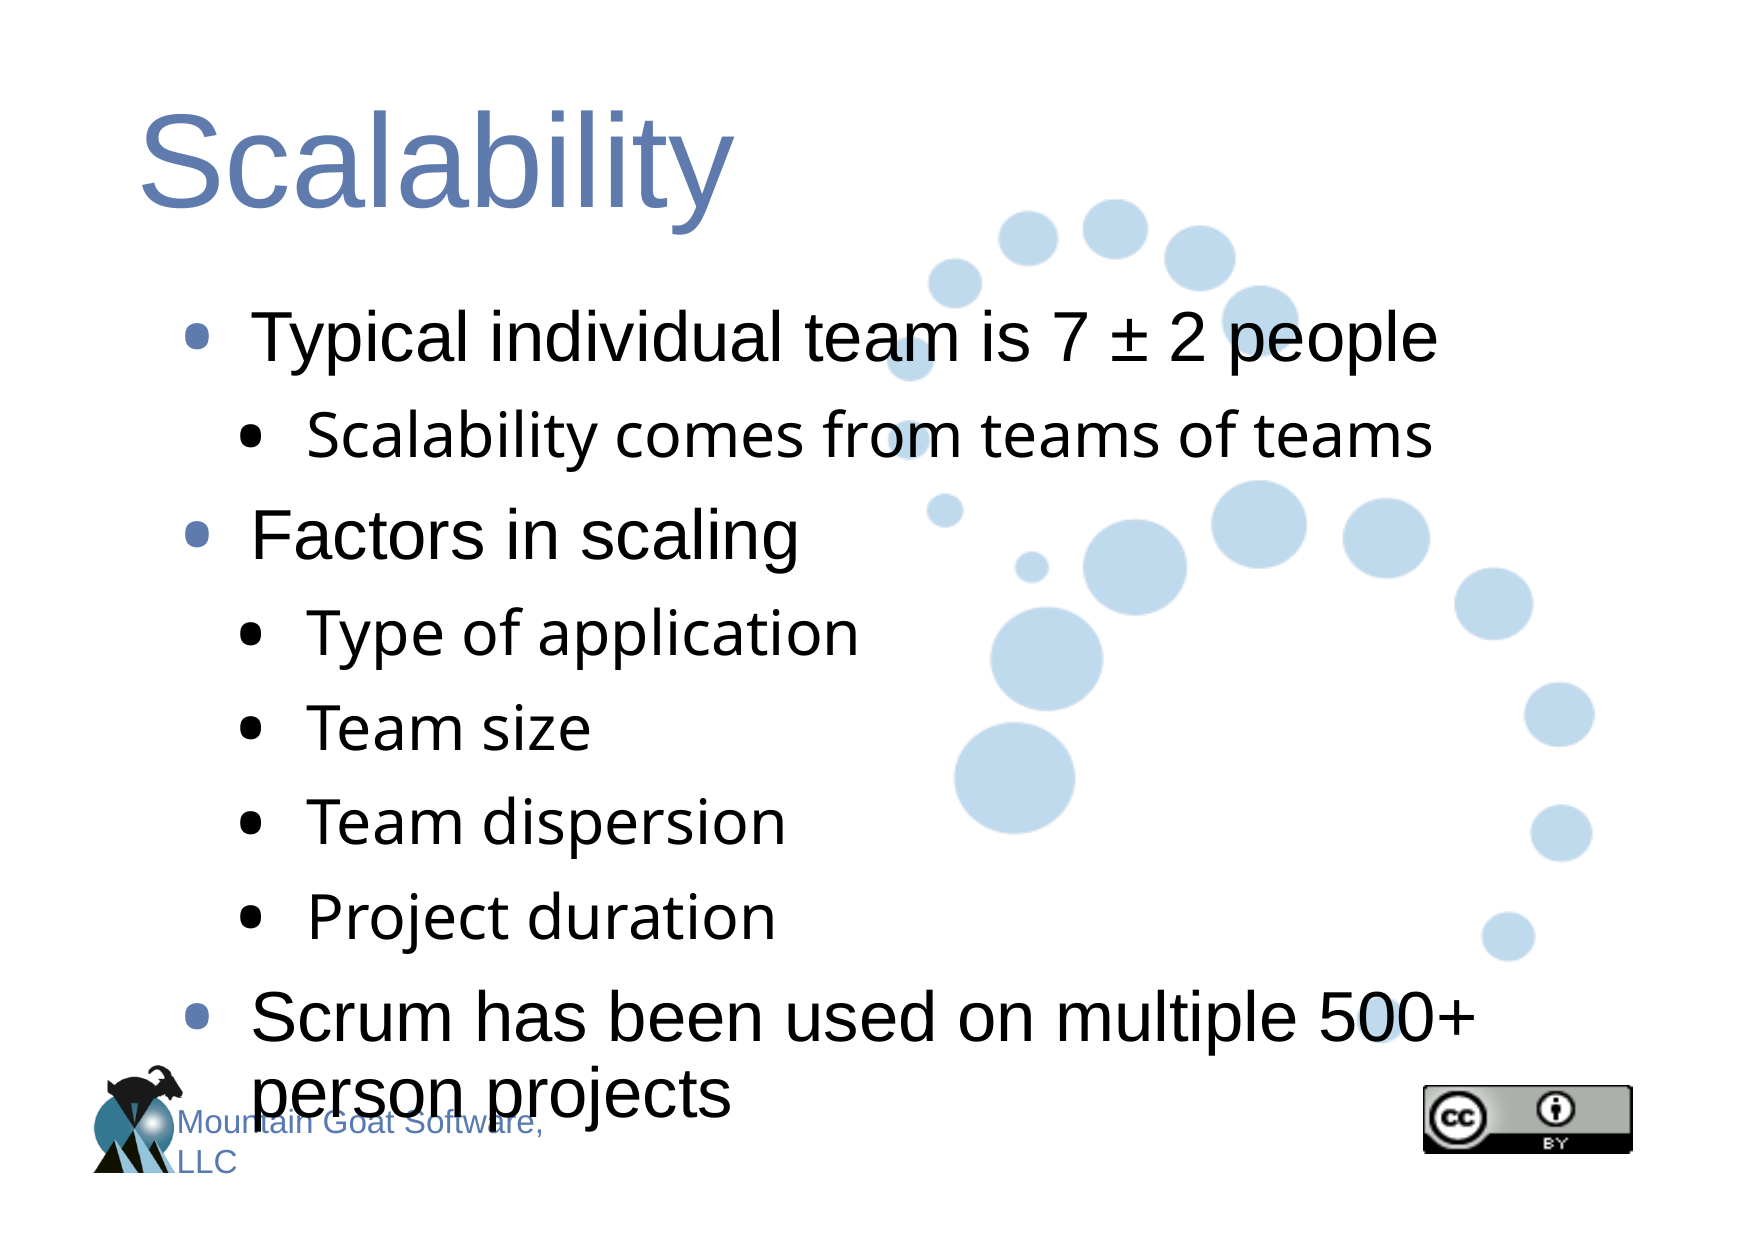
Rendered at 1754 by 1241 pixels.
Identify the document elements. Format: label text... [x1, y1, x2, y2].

picture [887, 233, 1595, 294]
picture [93, 1065, 183, 1173]
picture [1423, 1085, 1633, 1154]
text_box Scalability [129, 75, 1639, 233]
text_box Typical individual team is 7 ± 2 people Scalability comes from teams of teams Factors in scaling Type of application Team size Team dispersion Project duration Scrum has been used on multiple 500+ person projects [129, 294, 1639, 1043]
